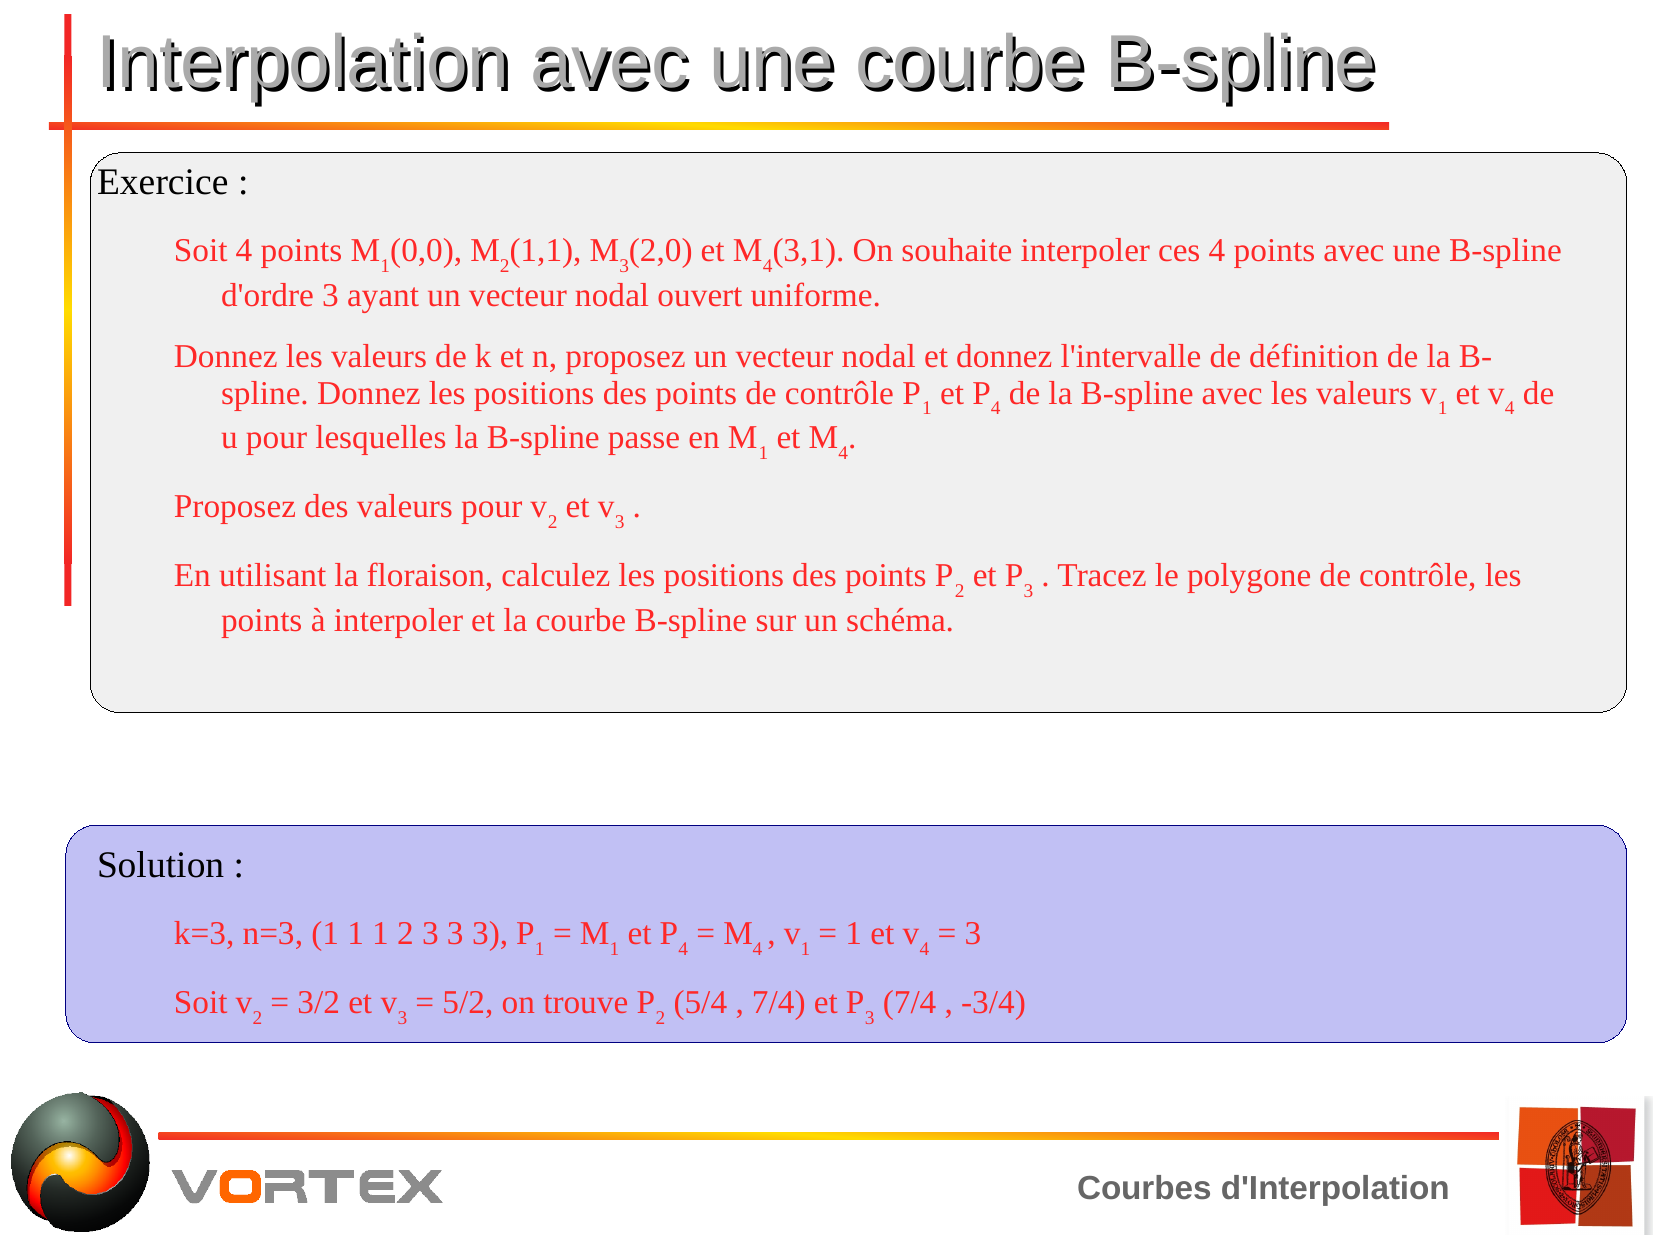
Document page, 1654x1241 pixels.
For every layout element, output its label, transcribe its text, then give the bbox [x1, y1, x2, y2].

text_box [65, 830, 79, 1038]
picture [1505, 1096, 1653, 1235]
text_box [100, 152, 1627, 713]
text_box [1569, 825, 1627, 1043]
list Exercice : Soit 4 points M1(0,0), M2(1,1), M3(2,0) et M4(3,1). On souhaite interpoler ces 4 points avec une B-spline d'ordre 3 ayant un vecteur nodal ouvert uniforme. Donnez les valeurs de k et n, proposez un vecteur nodal et donnez l'intervalle de définition de la B-spline. Donnez les positions des points de contrôle P1 et P4 de la B-spline avec les valeurs v1 et v4 de u pour lesquelles la B-spline passe en M1 et M4. Proposez des valeurs pour v2 et v3 . En utilisant la floraison, calculez les positions des points P2 et P3 . Tracez le polygone de contrôle, les points à interpoler et la courbe B-spline sur un schéma. Solution : k=3, n=3, (1 1 1 2 3 3 3), P1 = M1 et P4 = M4 , v1 = 1 et v4 = 3 Soit v2 = 3/2 et v3 = 5/2, on trouve P2 (5/4 , 7/4) et P3 (7/4 , -3/4) [79, 160, 1569, 1103]
title Interpolation avec une courbe B-spline [82, 4, 1392, 120]
picture [11, 1092, 443, 1232]
